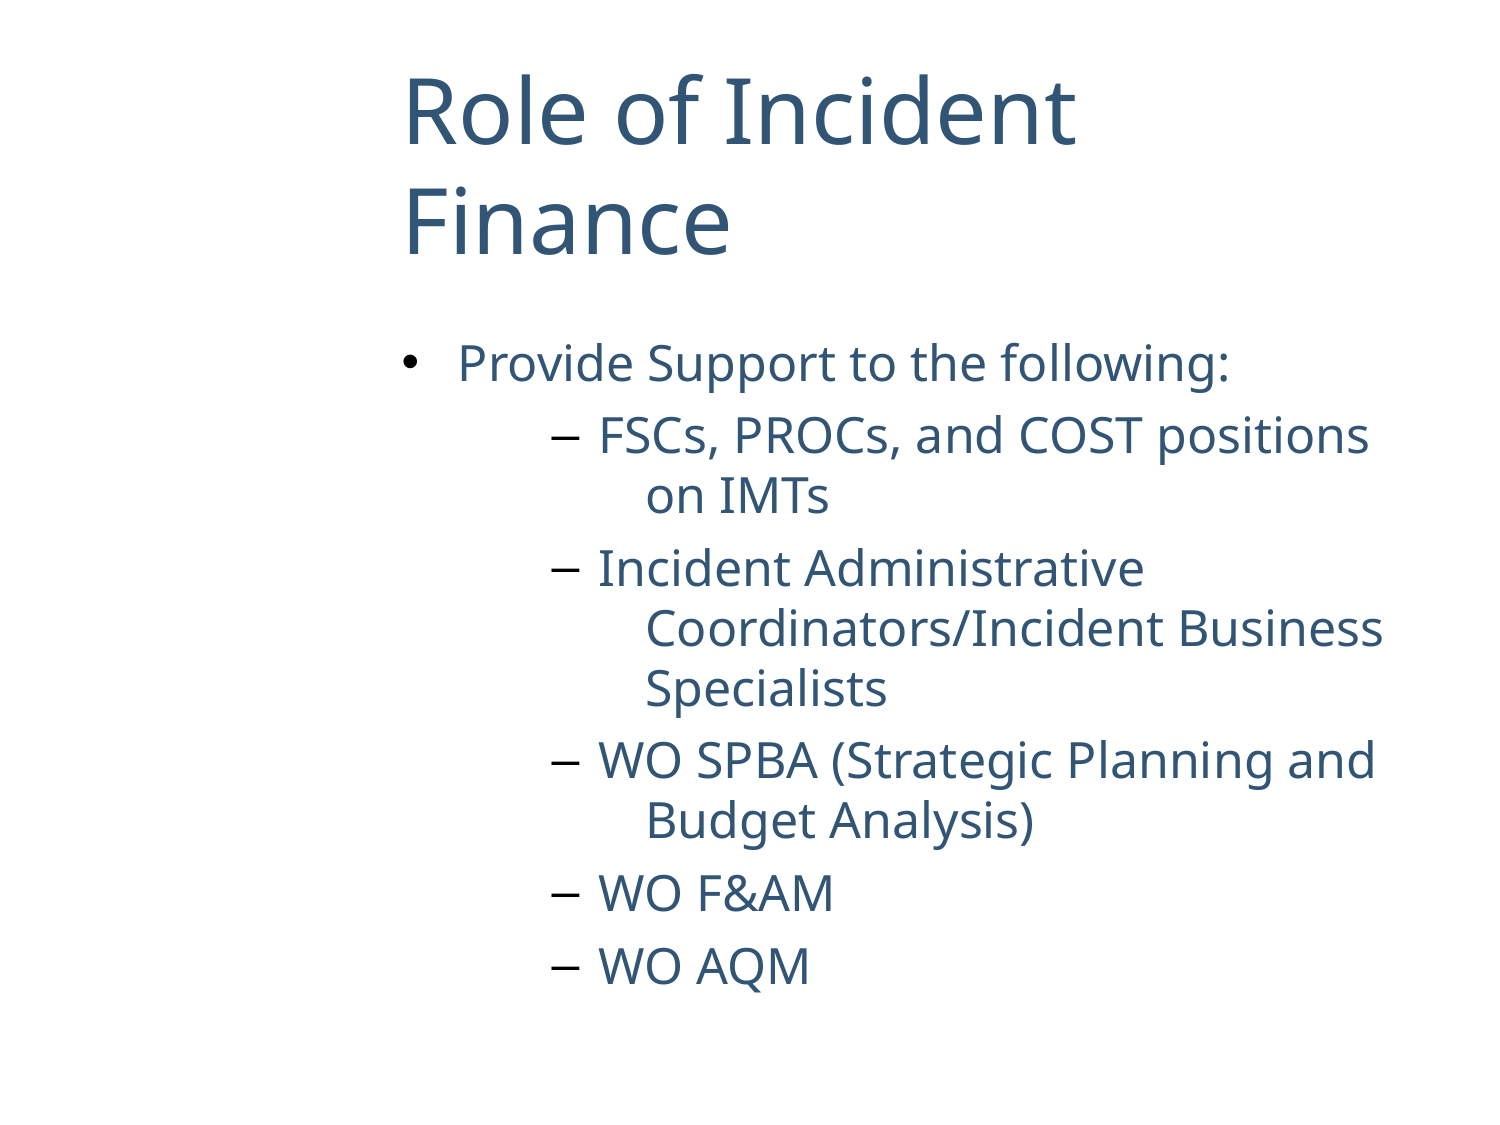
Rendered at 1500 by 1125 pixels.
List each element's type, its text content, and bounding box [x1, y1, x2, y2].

list Provide Support to the following: FSCs, PROCs, and COST positions on IMTs Incident Administrative Coordinators/Incident Business Specialists WO SPBA (Strategic Planning and Budget Analysis) WO F&AM WO AQM [386, 323, 1426, 1067]
title Role of Incident Finance [386, 45, 1426, 233]
